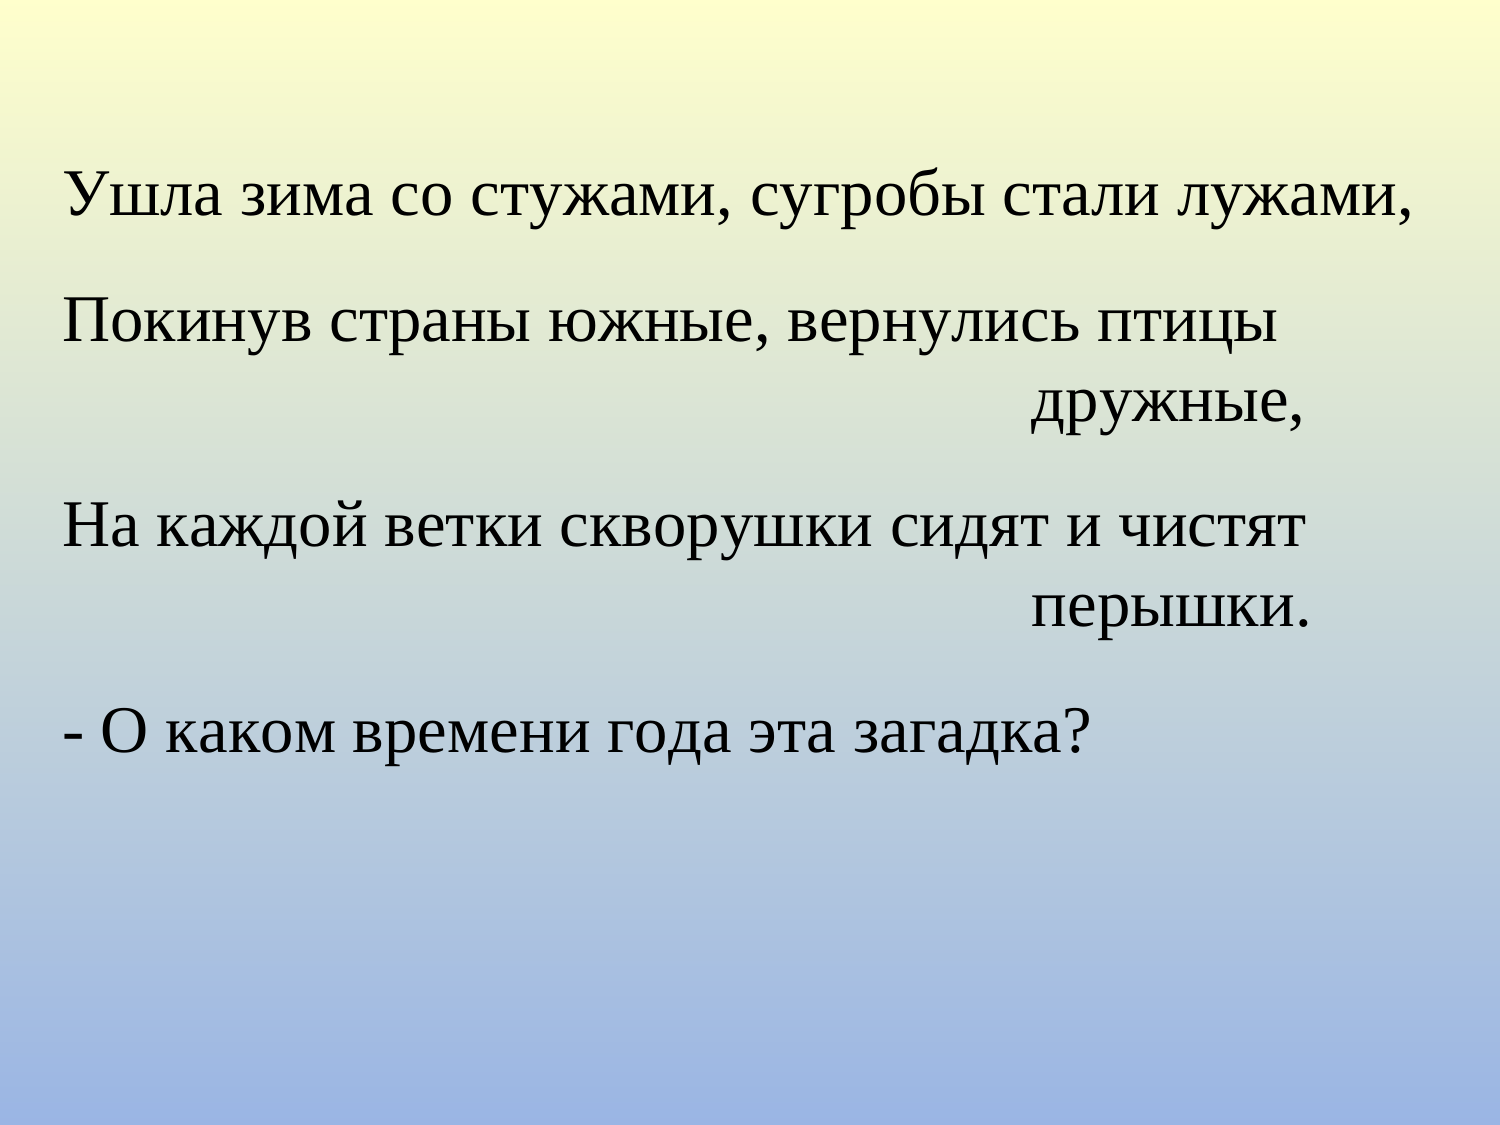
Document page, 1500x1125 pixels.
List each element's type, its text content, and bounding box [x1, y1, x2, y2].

text_box Ушла зима со стужами, сугробы стали лужами, Покинув страны южные, вернулись птицы дружные, На каждой ветки скворушки сидят и чистят перышки. - О каком времени года эта загадка? [47, 141, 1441, 985]
